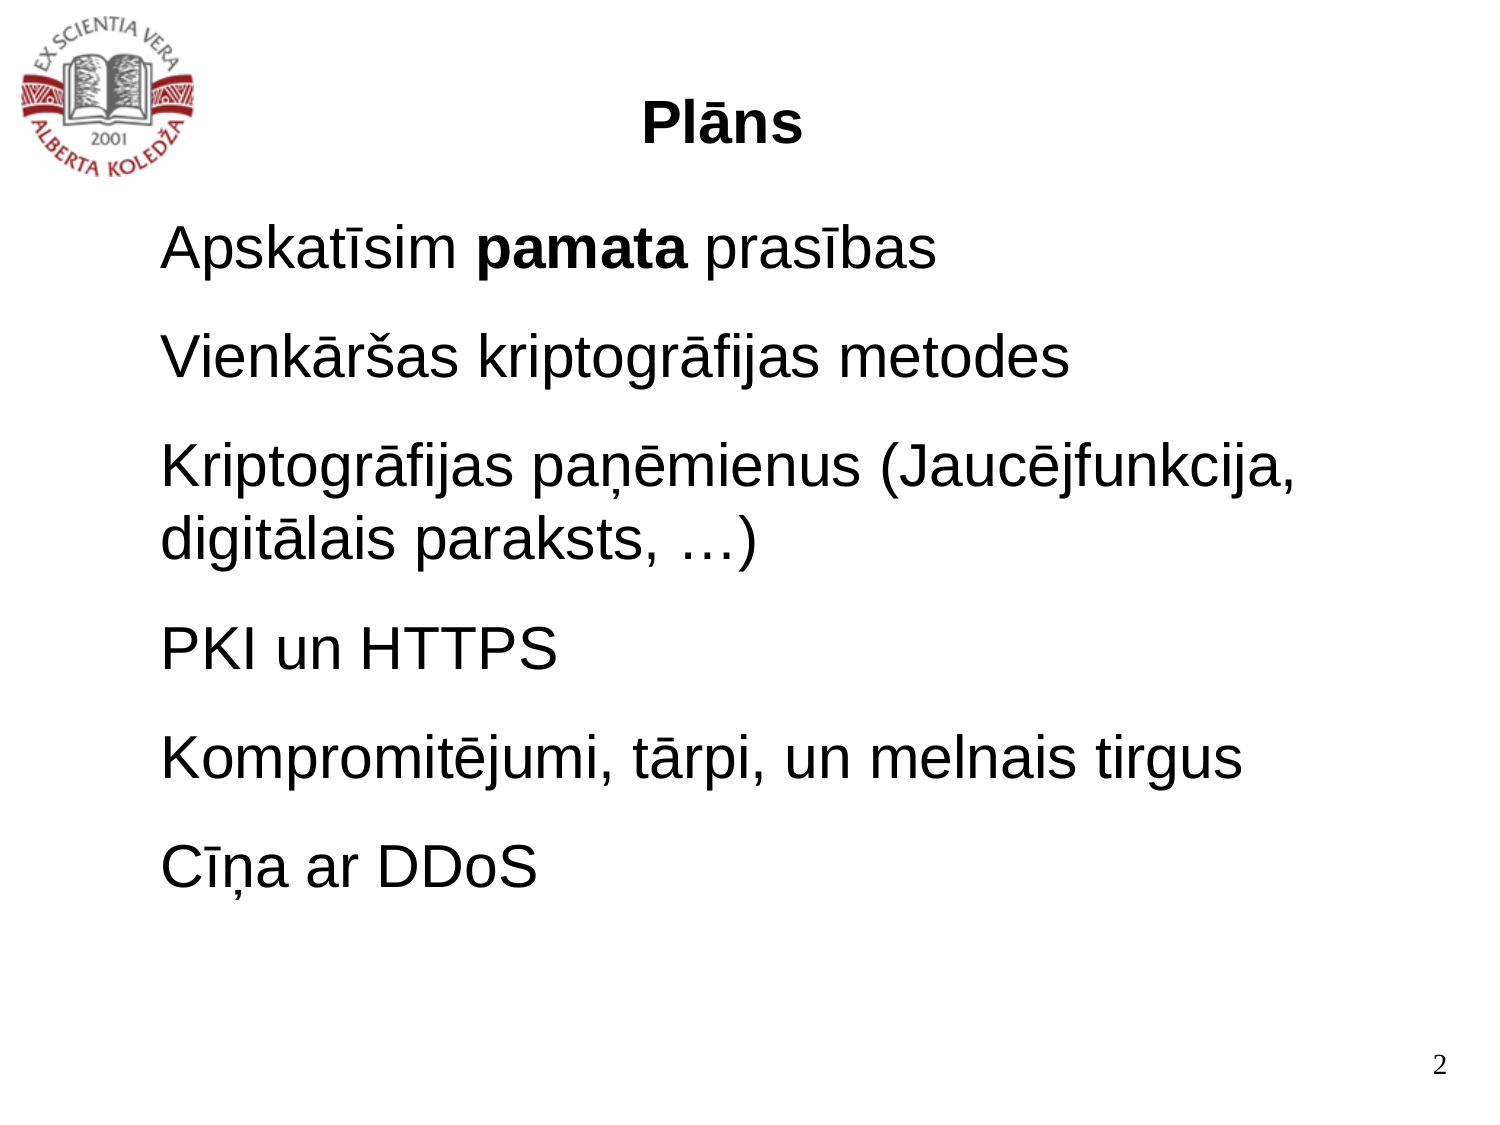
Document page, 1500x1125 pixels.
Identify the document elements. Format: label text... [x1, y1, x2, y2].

list Apskatīsim pamata prasības Vienkāršas kriptogrāfijas metodes Kriptogrāfijas paņēmienus (Jaucējfunkcija, digitālais paraksts, …) PKI un HTTPS Kompromitējumi, tārpi, un melnais tirgus Cīņa ar DDoS [74, 200, 1463, 1101]
picture [21, 16, 194, 177]
text_box <skaitlis> [1312, 1037, 1463, 1101]
title Plāns [50, 62, 1374, 175]
